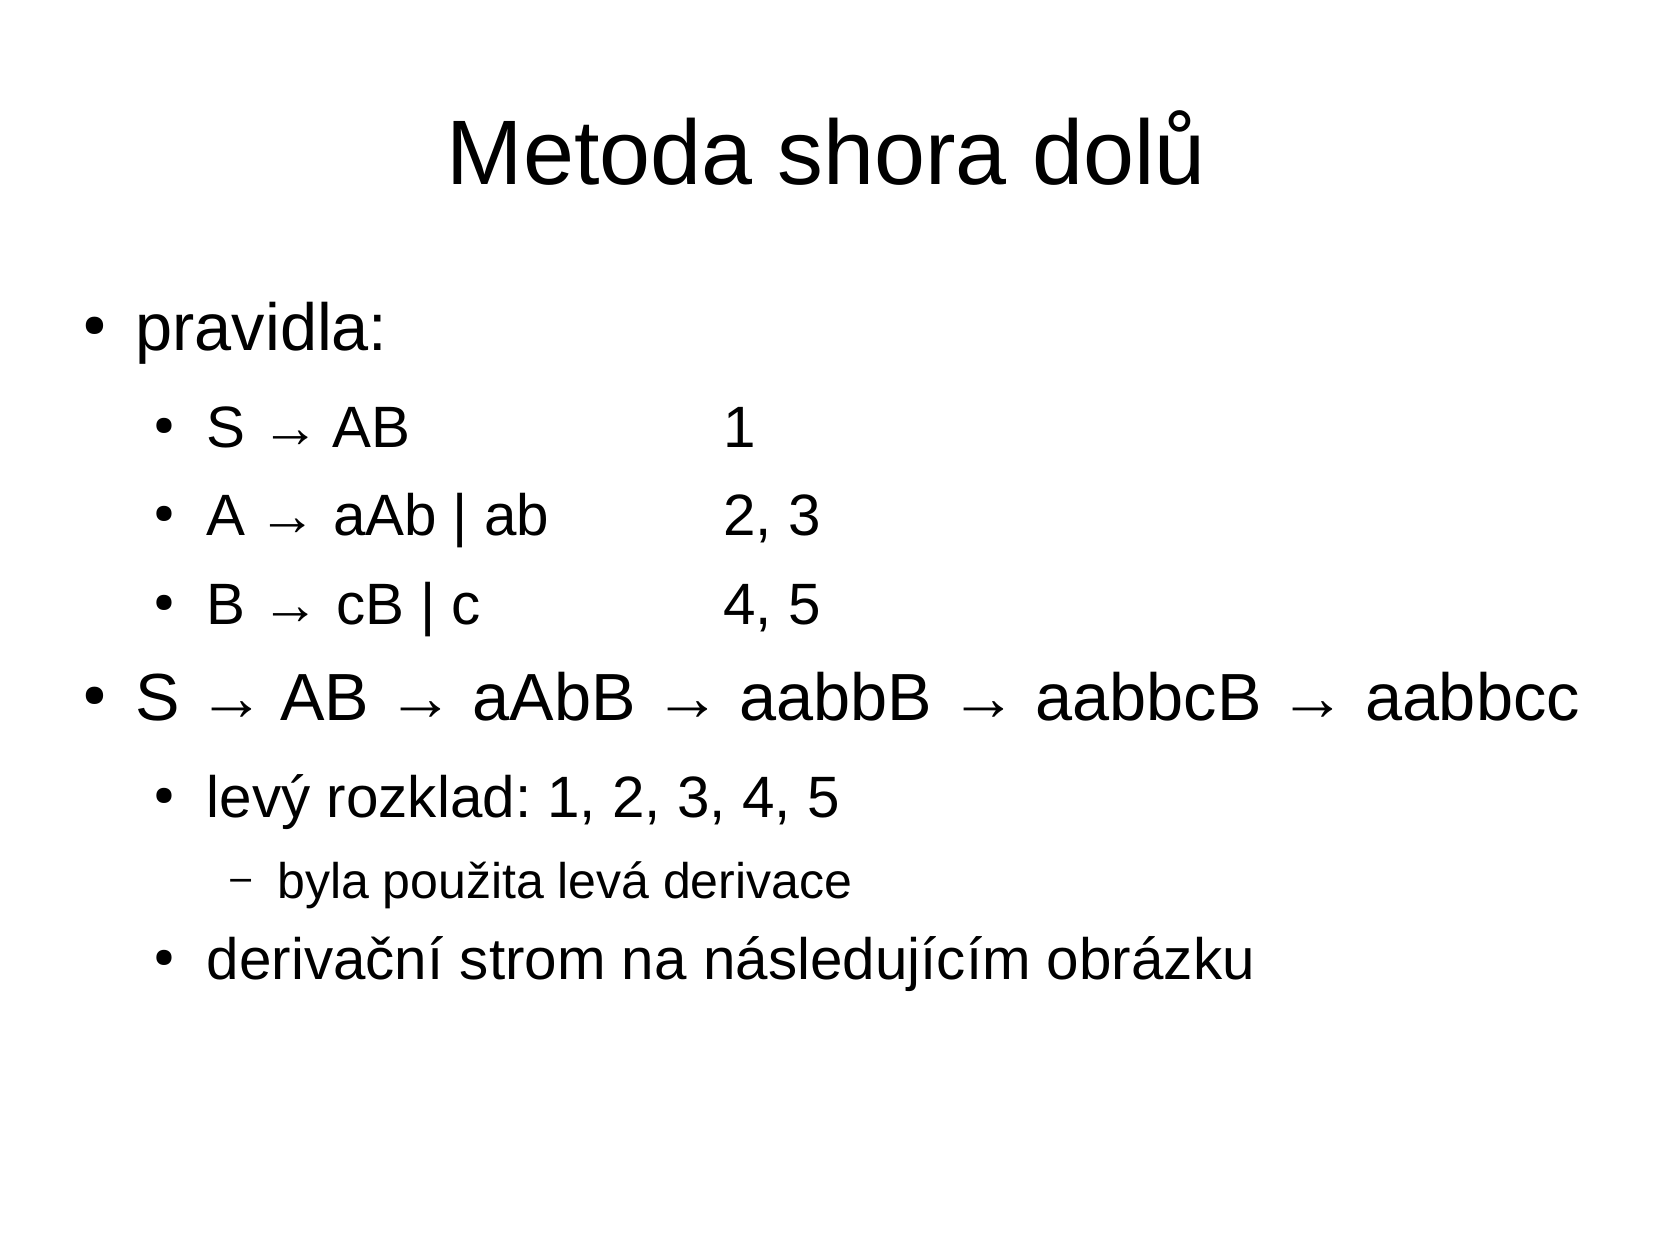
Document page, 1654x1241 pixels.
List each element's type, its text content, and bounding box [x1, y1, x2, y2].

list pravidla: S → AB 1 A → aAb | ab 2, 3 B → cB | c 4, 5 S → AB → aAbB → aabbB → aabbcB → aabbcc levý rozklad: 1, 2, 3, 4, 5 byla použita levá derivace derivační strom na následujícím obrázku [64, 290, 1607, 1094]
title Metoda shora dolů [82, 56, 1571, 250]
